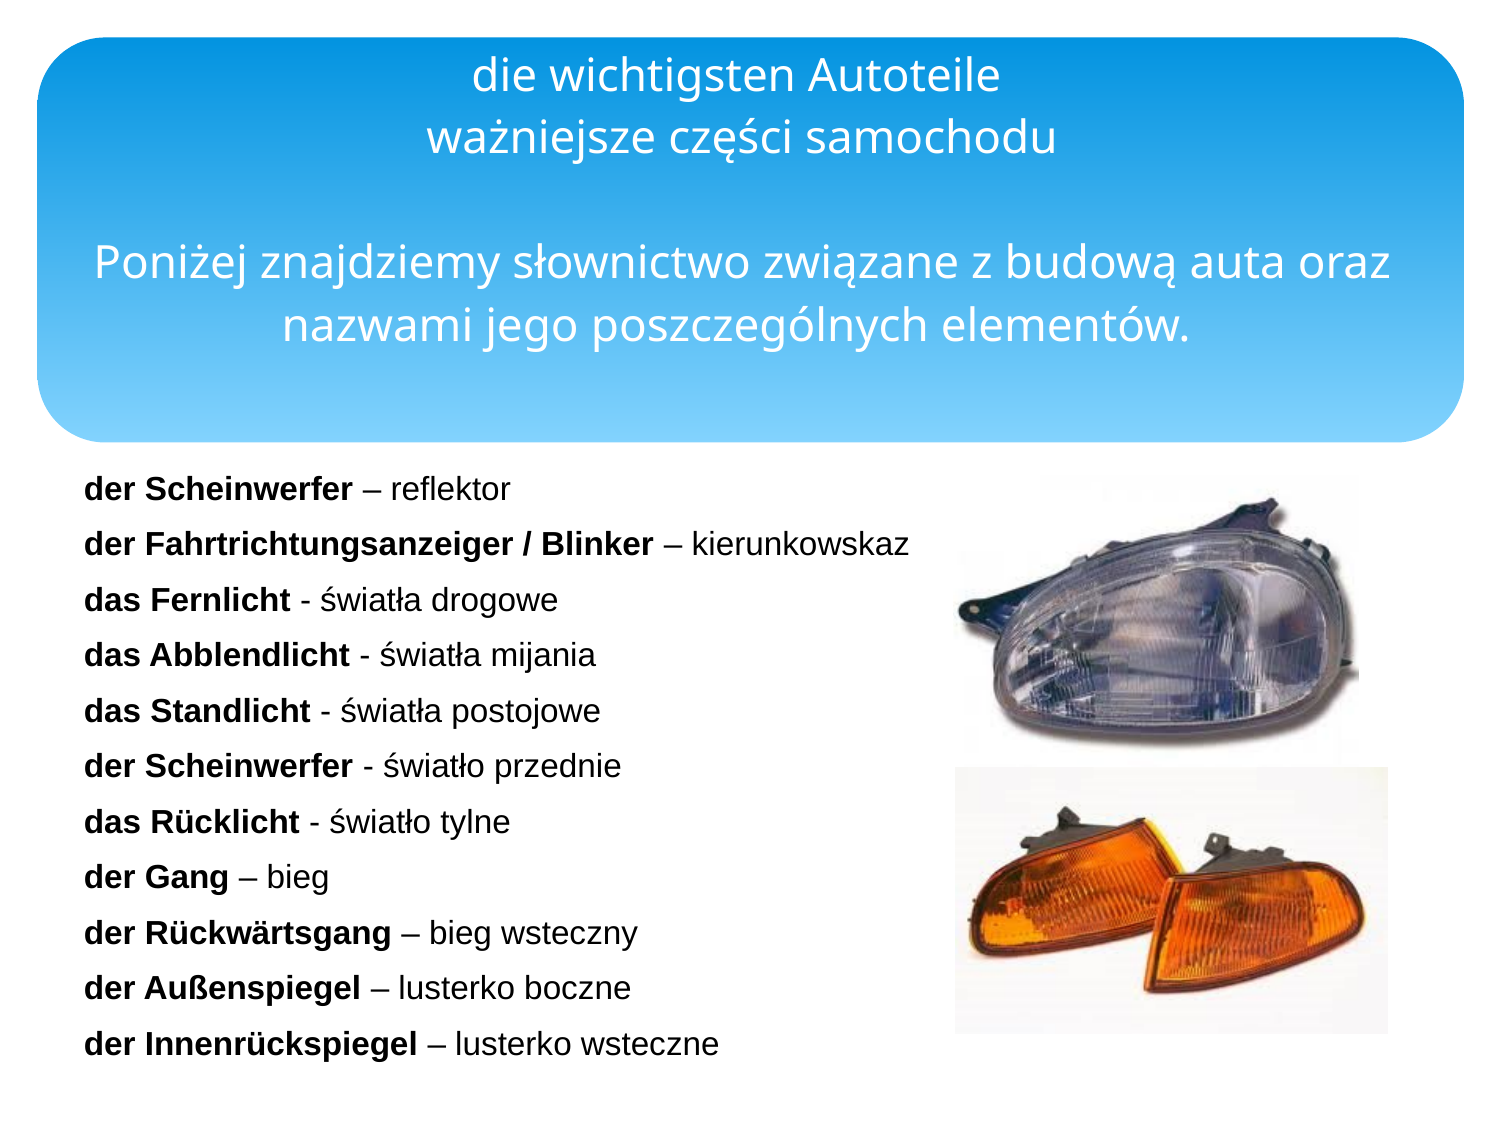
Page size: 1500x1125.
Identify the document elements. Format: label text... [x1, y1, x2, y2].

picture [953, 464, 1388, 1034]
subtitle der Scheinwerfer – reflektor der Fahrtrichtungsanzeiger / Blinker – kierunkowskaz das Fernlicht - światła drogowe das Abblendlicht - światła mijania das Standlicht - światła postojowe der Scheinwerfer - światło przednie das Rücklicht - światło tylne der Gang – bieg der Rückwärtsgang – bieg wsteczny der Außenspiegel – lusterko boczne der Innenrückspiegel – lusterko wsteczne [83, 450, 1300, 1063]
title die wichtigsten Autoteile ważniejsze części samochodu Poniżej znajdziemy słownictwo związane z budową auta oraz nazwami jego poszczególnych elementów. [67, 59, 1418, 338]
